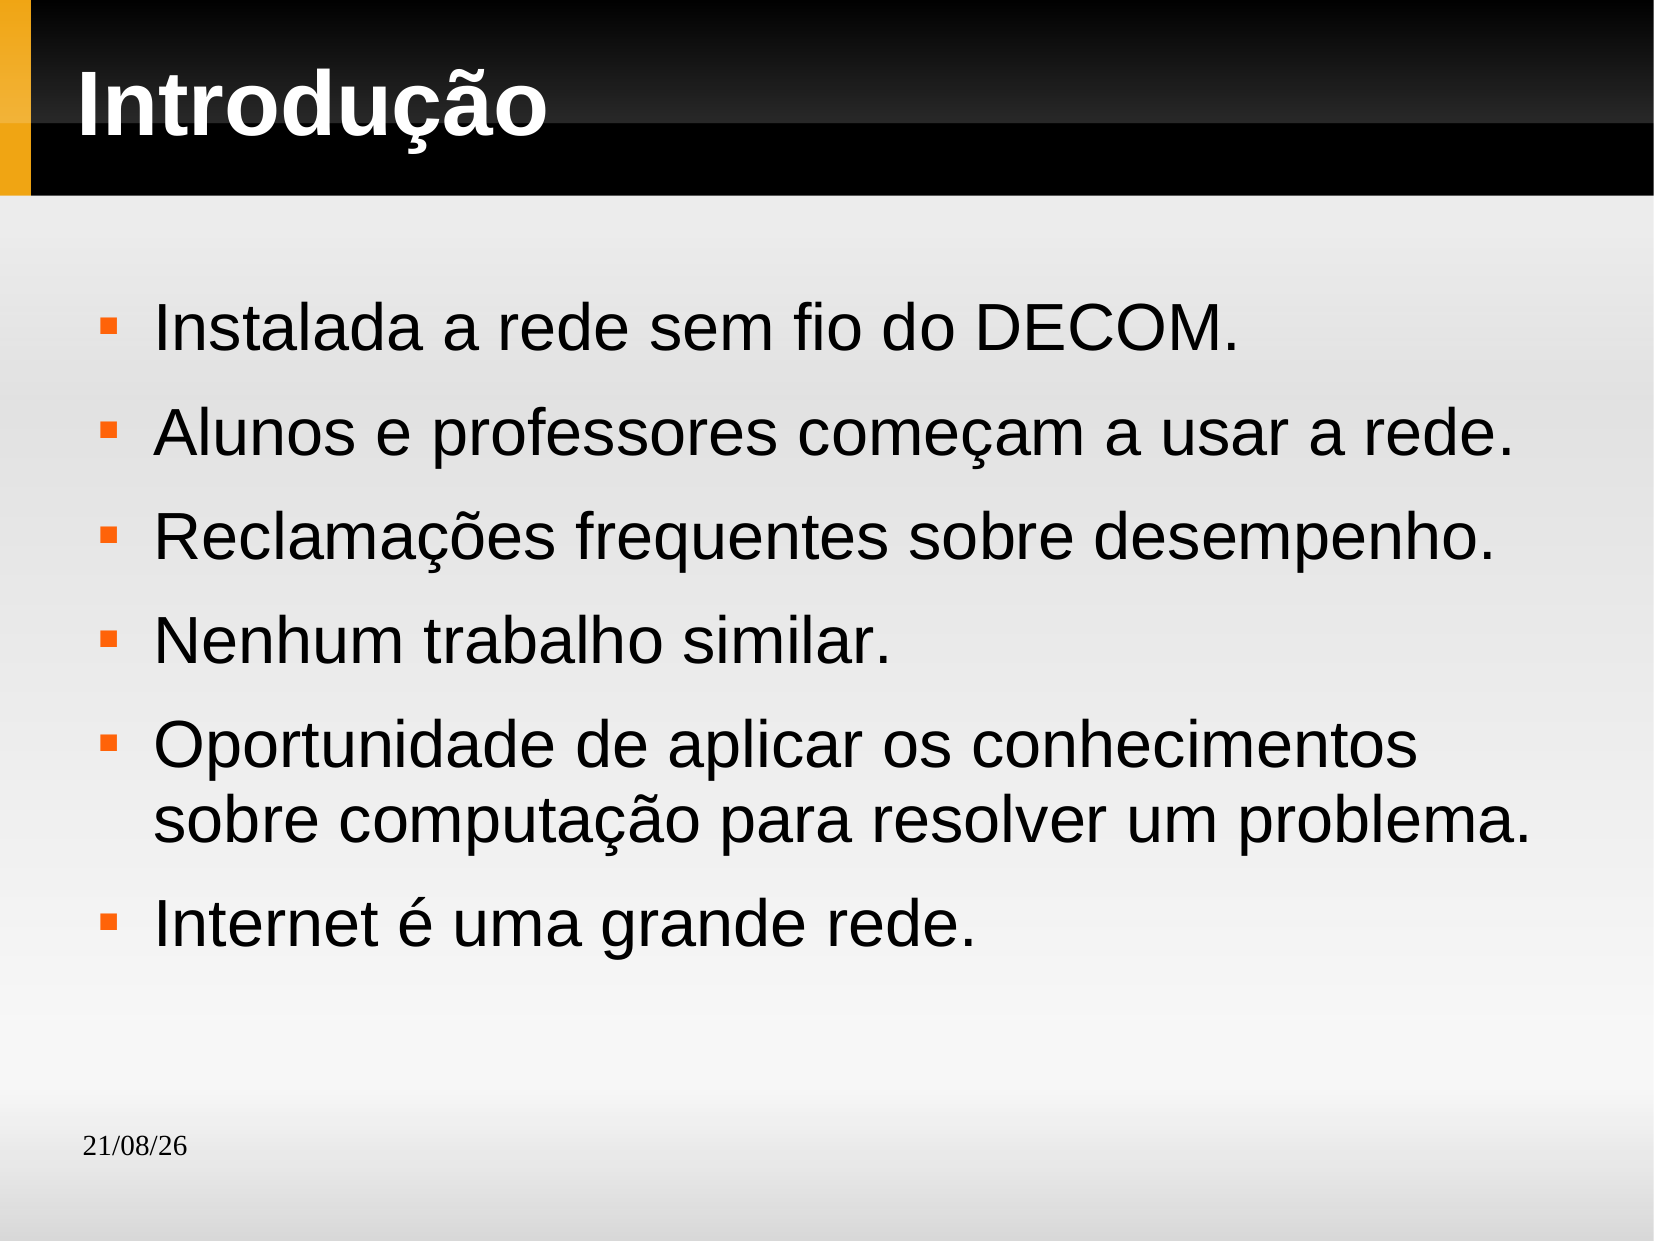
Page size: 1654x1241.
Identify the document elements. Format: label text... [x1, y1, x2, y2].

title Introdução [76, 7, 1565, 200]
picture [0, 0, 1654, 1241]
list Instalada a rede sem fio do DECOM. Alunos e professores começam a usar a rede. Reclamações frequentes sobre desempenho. Nenhum trabalho similar. Oportunidade de aplicar os conhecimentos sobre computação para resolver um problema. Internet é uma grande rede. [82, 290, 1571, 1094]
